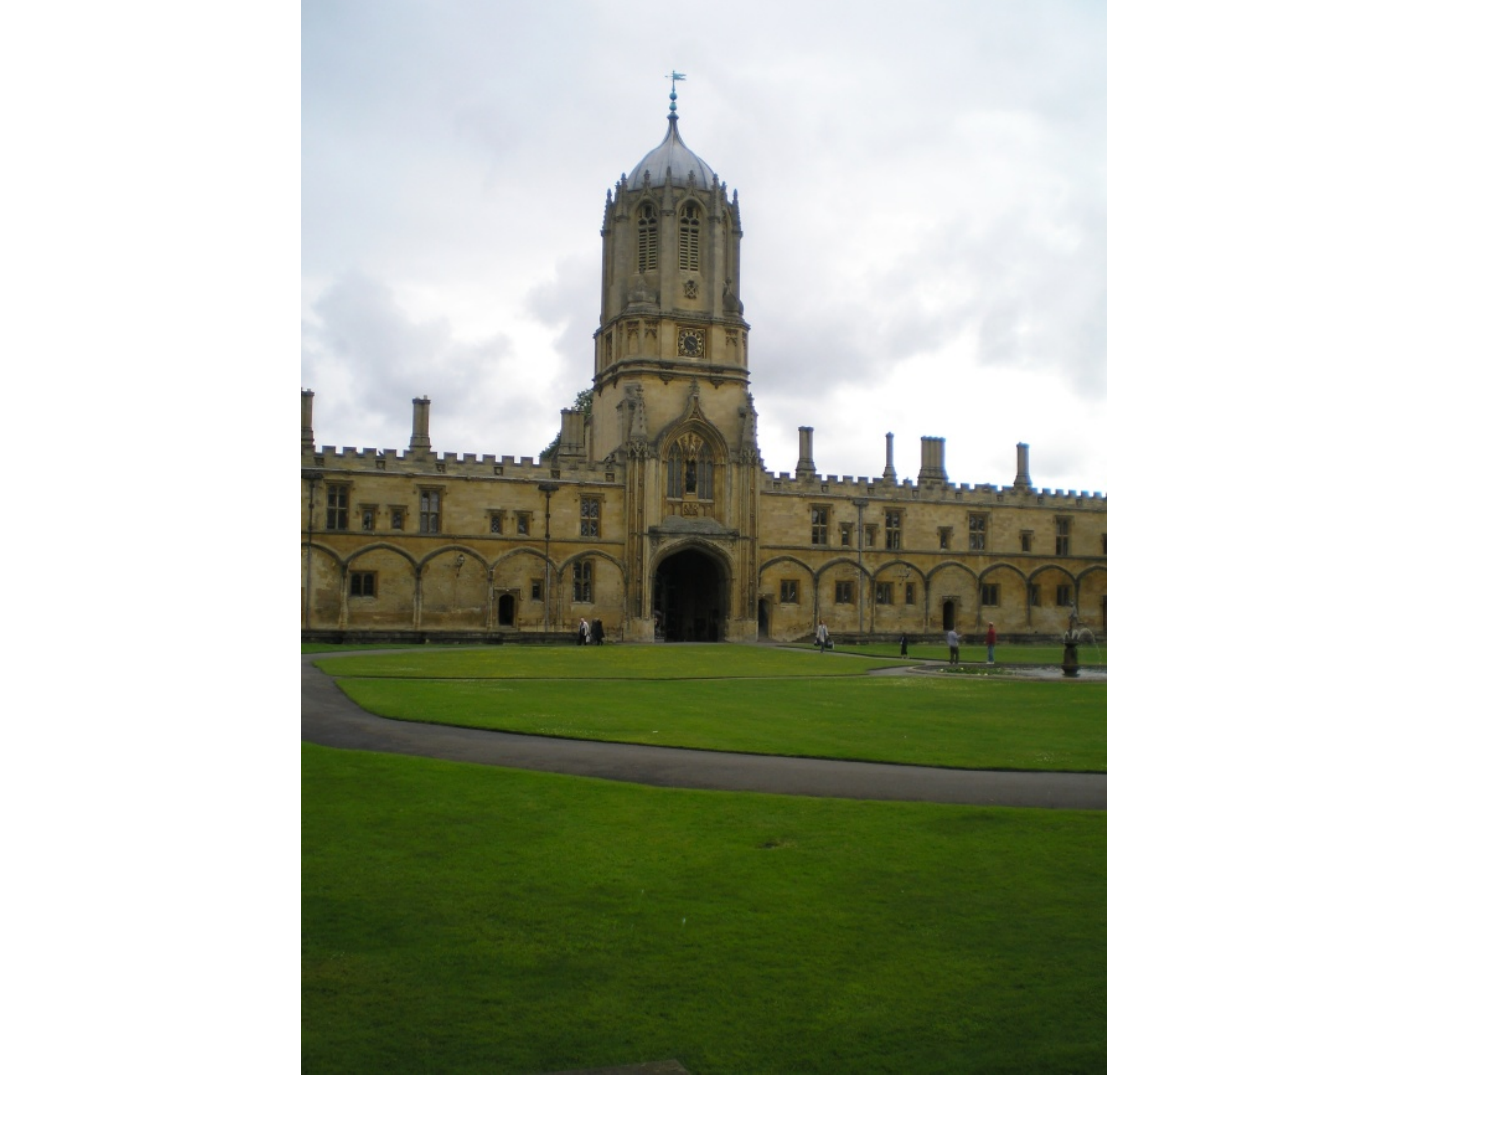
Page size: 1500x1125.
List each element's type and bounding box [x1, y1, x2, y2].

picture [301, 0, 1107, 1075]
